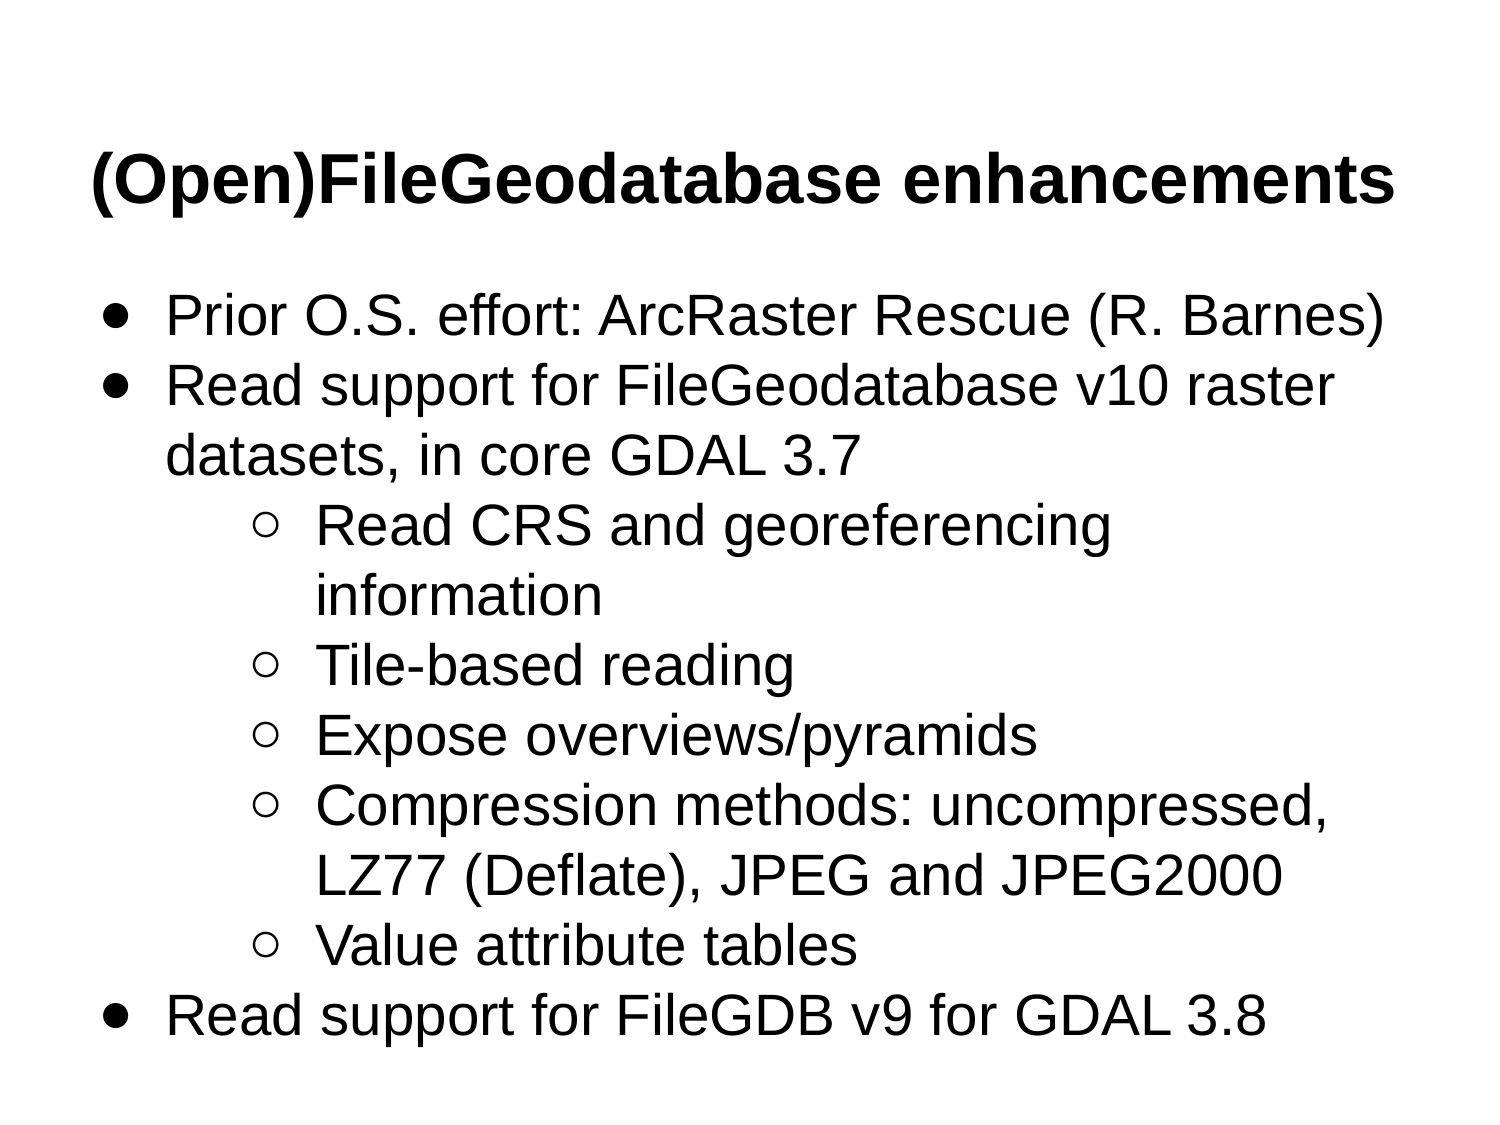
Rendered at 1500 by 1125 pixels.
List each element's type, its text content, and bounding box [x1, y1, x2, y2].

title (Open)FileGeodatabase enhancements [75, 45, 1425, 233]
list Prior O.S. effort: ArcRaster Rescue (R. Barnes) Read support for FileGeodatabase v10 raster datasets, in core GDAL 3.7 Read CRS and georeferencing information Tile-based reading Expose overviews/pyramids Compression methods: uncompressed, LZ77 (Deflate), JPEG and JPEG2000 Value attribute tables Read support for FileGDB v9 for GDAL 3.8 [75, 262, 1425, 1078]
